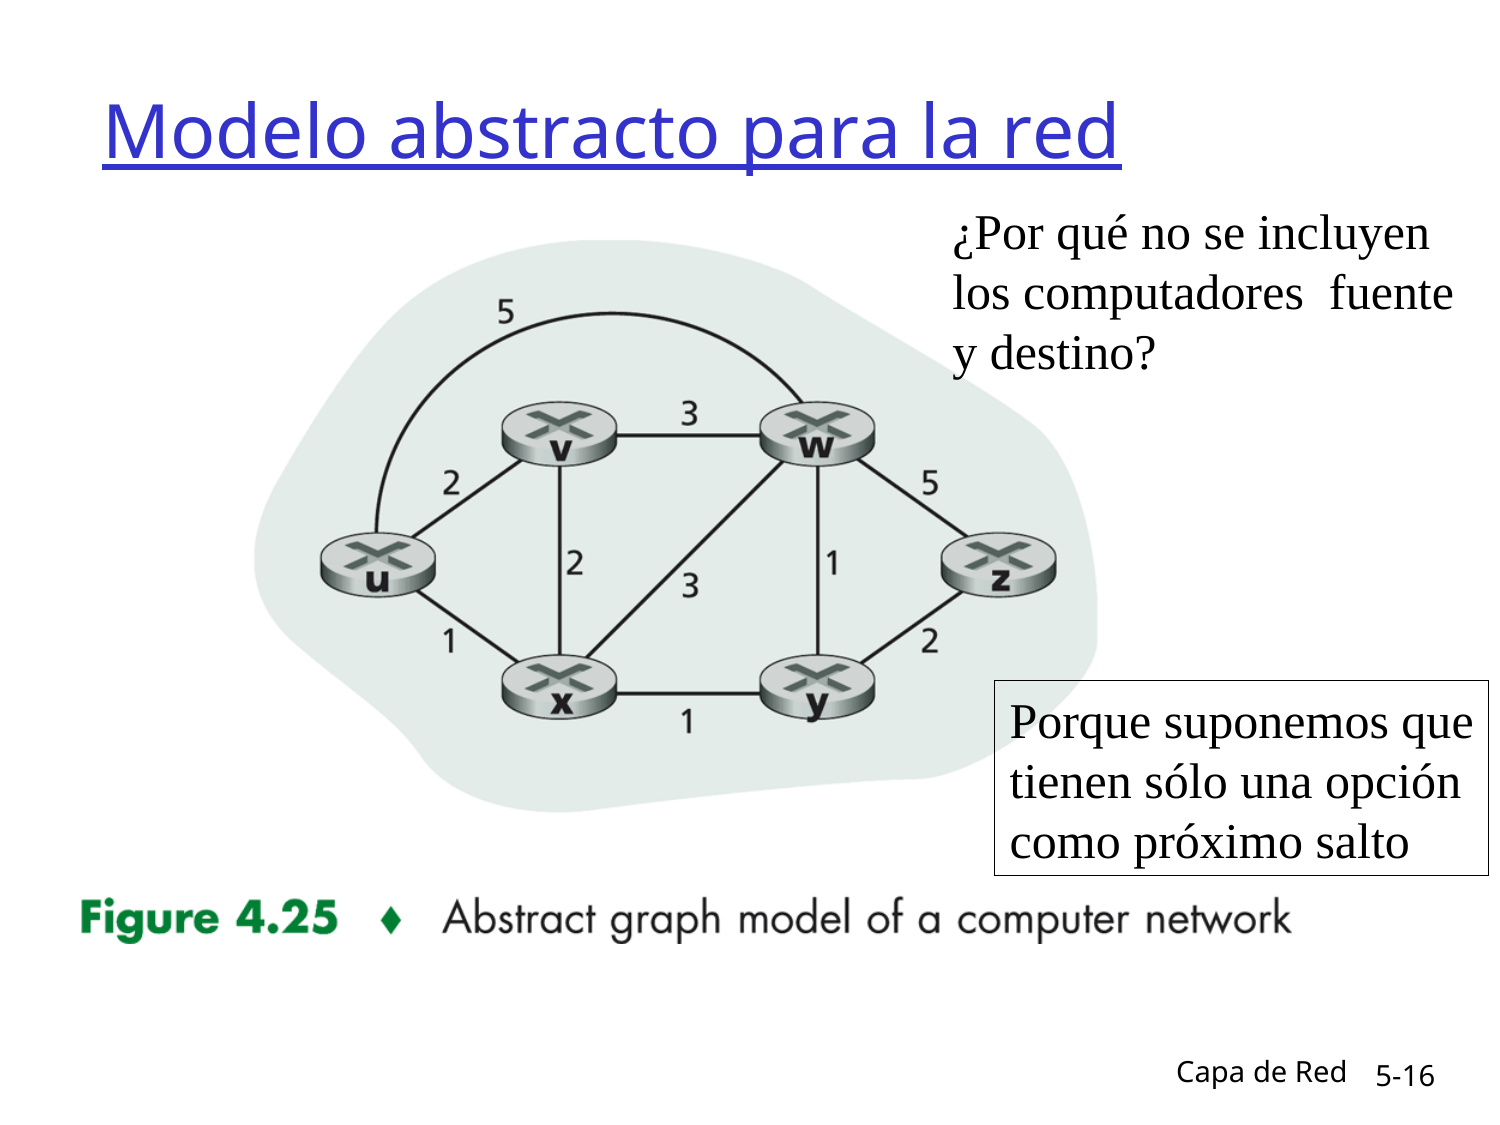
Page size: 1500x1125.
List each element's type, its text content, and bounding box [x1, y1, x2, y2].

text_box ¿Por qué no se incluyen los computadores fuente y destino? [937, 191, 1473, 387]
picture [81, 239, 1292, 944]
title Modelo abstracto para la red [87, 37, 1363, 225]
text_box Porque suponemos que tienen sólo una opción como próximo salto [994, 680, 1489, 876]
